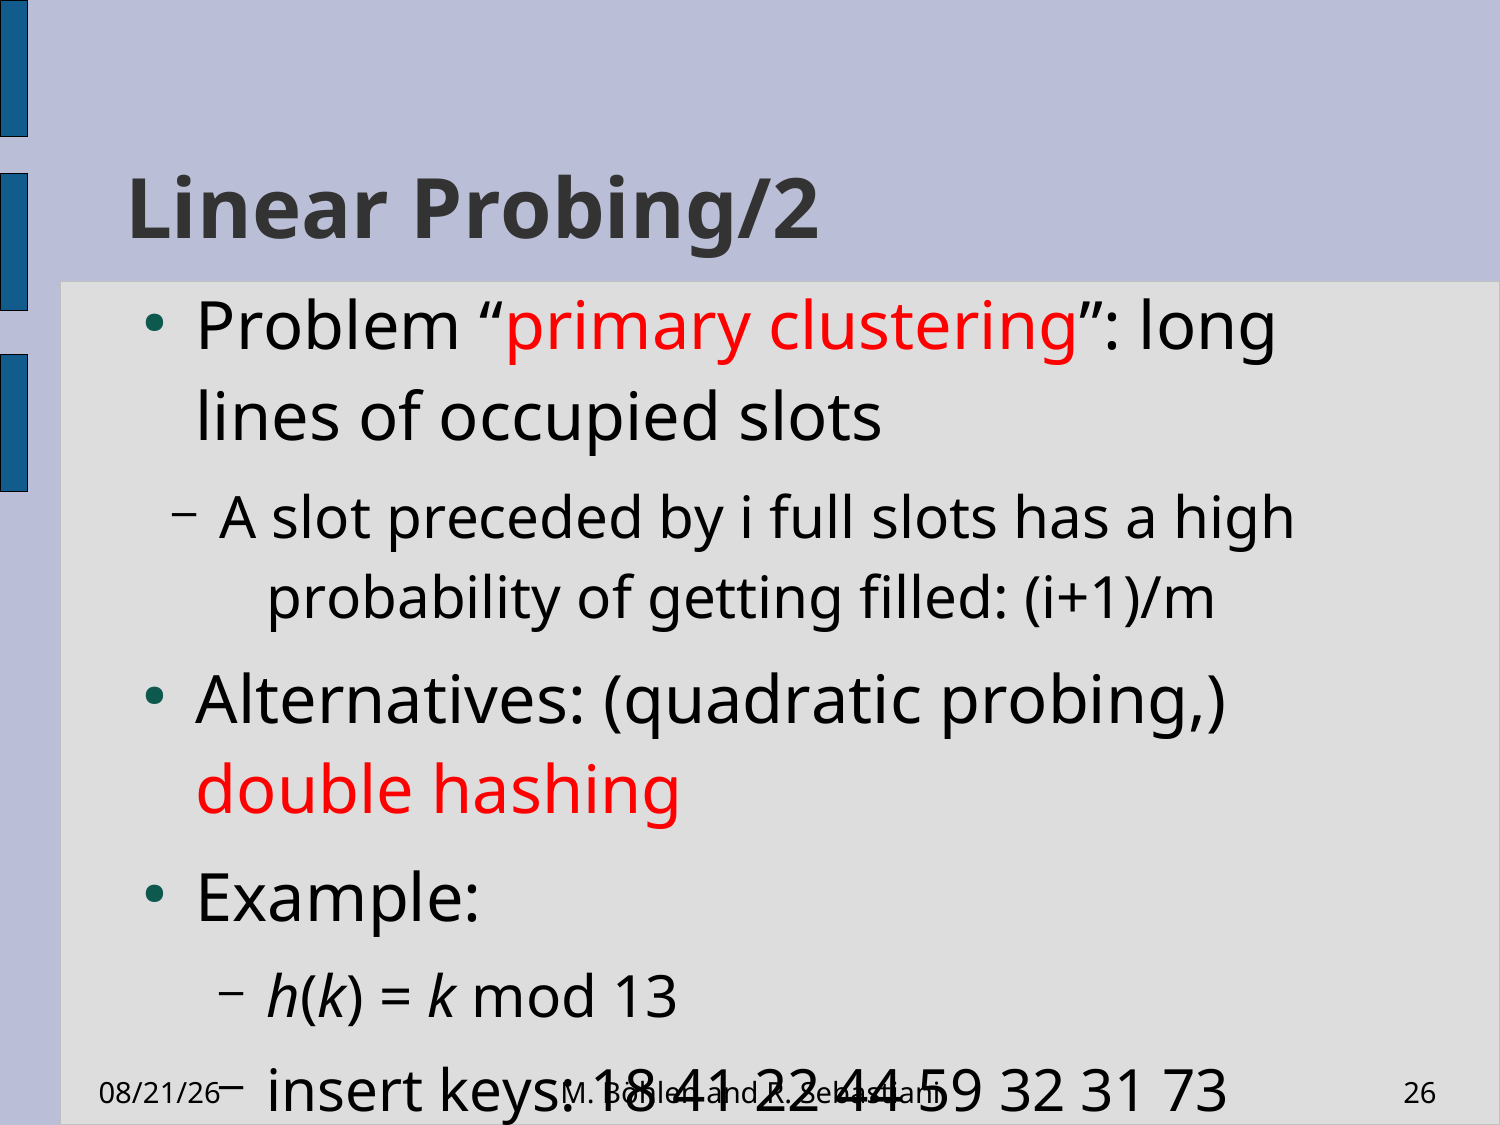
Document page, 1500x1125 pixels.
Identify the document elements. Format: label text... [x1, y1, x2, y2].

title Linear Probing/2 [110, 67, 1392, 270]
list Problem “primary clustering”: long lines of occupied slots A slot preceded by i full slots has a high probability of getting filled: (i+1)/m Alternatives: (quadratic probing,) double hashing Example: h(k) = k mod 13 insert keys: 18 41 22 44 59 32 31 73 [110, 270, 1392, 1091]
